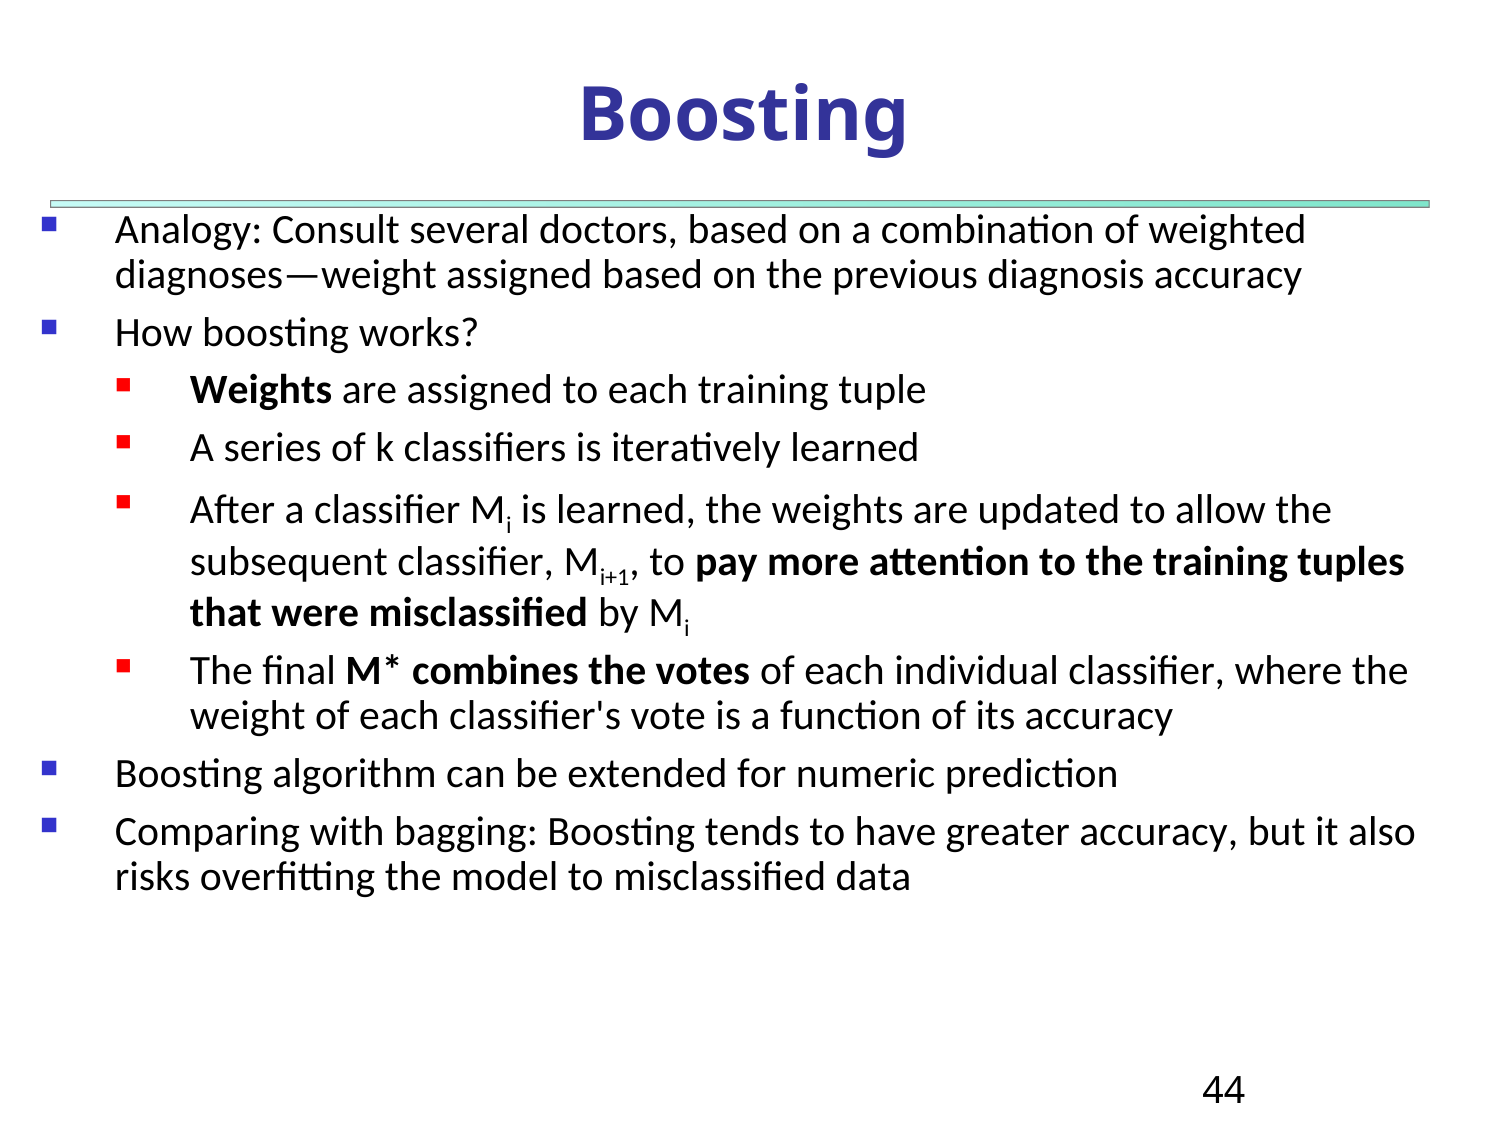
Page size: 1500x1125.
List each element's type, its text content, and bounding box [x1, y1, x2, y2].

text_box <number> [1187, 1062, 1500, 1125]
list Analogy: Consult several doctors, based on a combination of weighted diagnoses—weight assigned based on the previous diagnosis accuracy How boosting works? Weights are assigned to each training tuple A series of k classifiers is iteratively learned After a classifier Mi is learned, the weights are updated to allow the subsequent classifier, Mi+1, to pay more attention to the training tuples that were misclassified by Mi The final M* combines the votes of each individual classifier, where the weight of each classifier's vote is a function of its accuracy Boosting algorithm can be extended for numeric prediction Comparing with bagging: Boosting tends to have greater accuracy, but it also risks overfitting the model to misclassified data [24, 200, 1476, 1101]
title Boosting [49, 57, 1438, 163]
